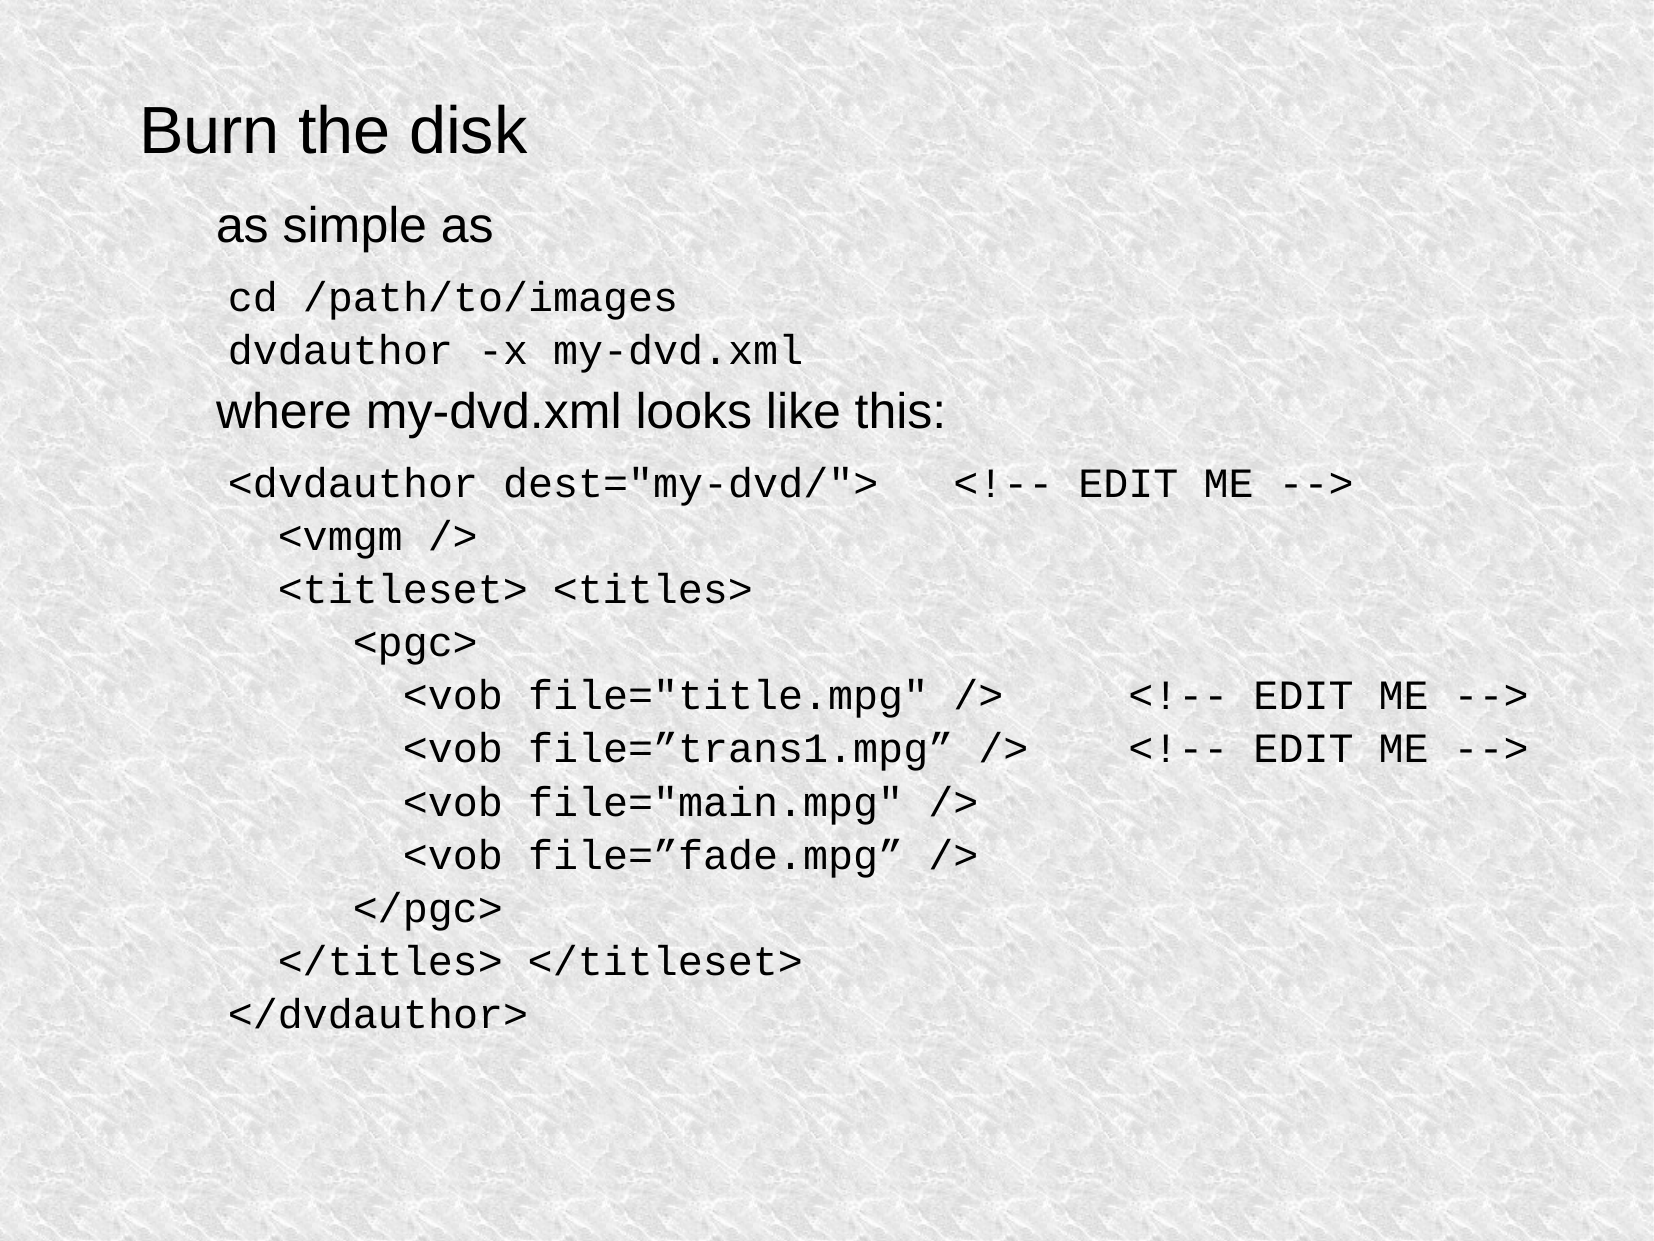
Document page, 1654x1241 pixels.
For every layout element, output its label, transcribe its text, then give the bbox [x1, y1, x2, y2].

list Burn the disk as simple as cd /path/to/images dvdauthor -x my-dvd.xml where my-dvd.xml looks like this: <dvdauthor dest="my-dvd/"> <!-- EDIT ME --> <vmgm /> <titleset> <titles> <pgc> <vob file="title.mpg" /> <!-- EDIT ME --> <vob file=”trans1.mpg” /> <!-- EDIT ME --> <vob file="main.mpg" /> <vob file=”fade.mpg” /> </pgc> </titles> </titleset> </dvdauthor> [121, 93, 1534, 1130]
picture [0, 0, 1654, 1241]
